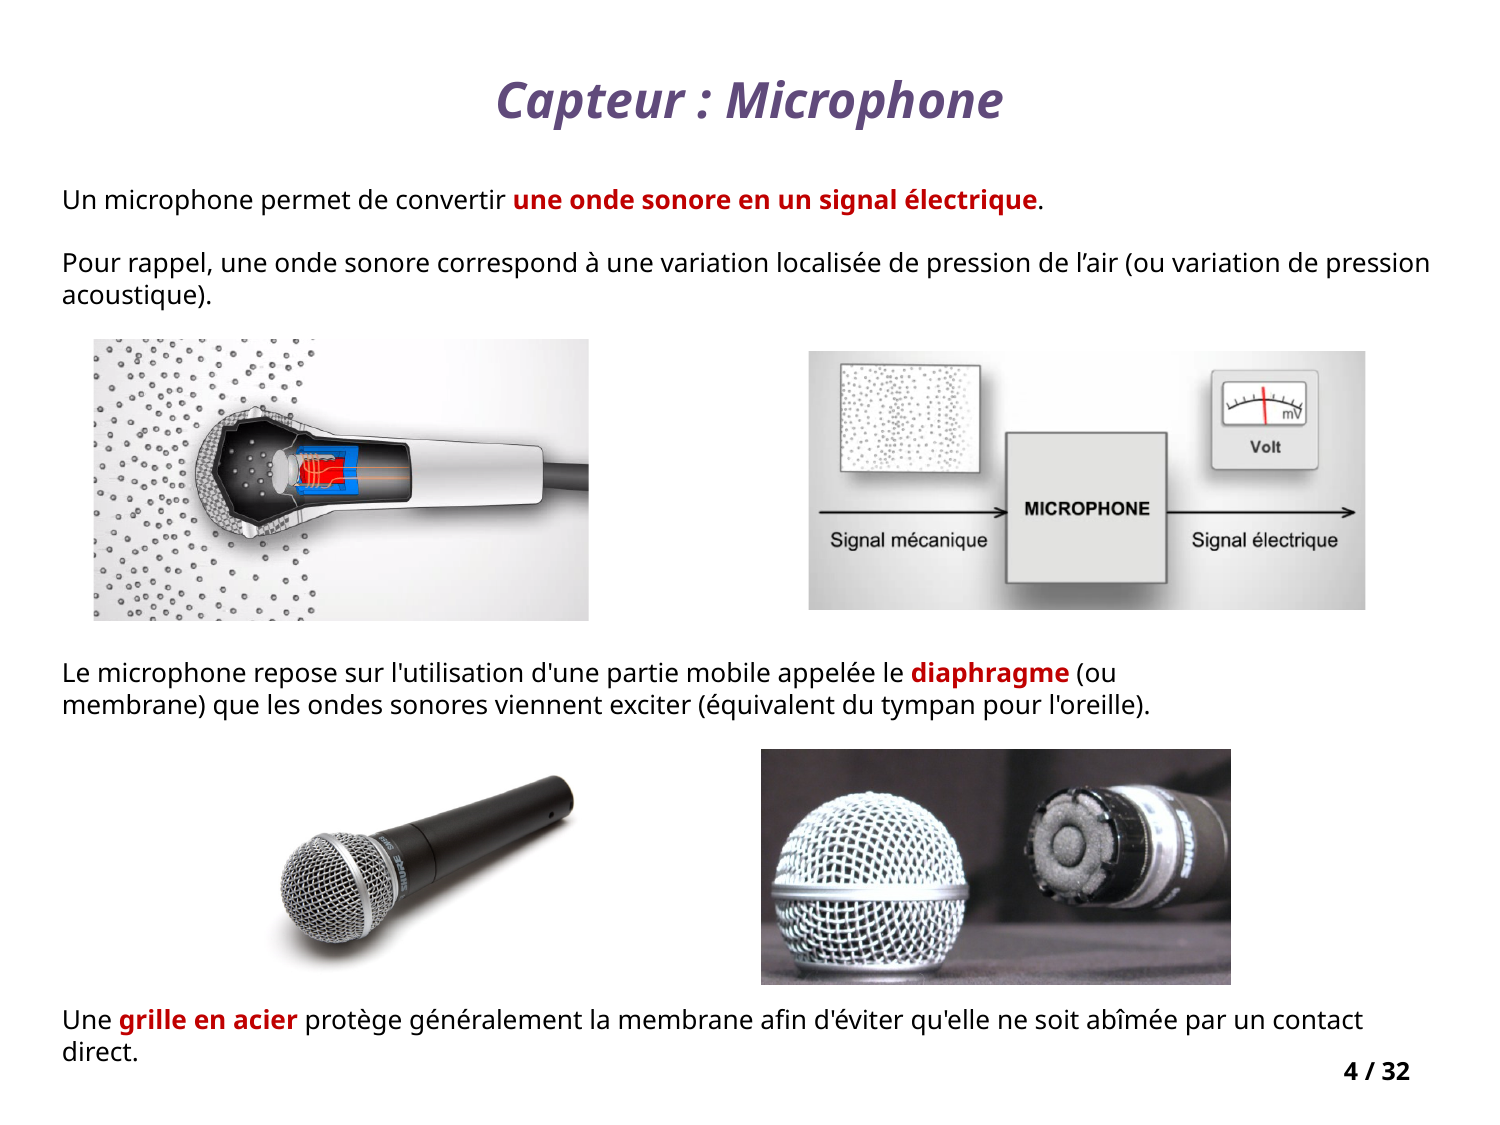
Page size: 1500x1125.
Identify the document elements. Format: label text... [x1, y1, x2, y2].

title Capteur : Microphone [75, 45, 1425, 153]
slide_number <numéro> / 32 [1074, 1042, 1425, 1103]
picture [761, 749, 1231, 985]
picture [93, 339, 589, 621]
picture [246, 749, 601, 987]
list Un microphone permet de convertir une onde sonore en un signal électrique. Pour rappel, une onde sonore correspond à une variation localisée de pression de l’air (ou variation de pression acoustique). Le microphone repose sur l'utilisation d'une partie mobile appelée le diaphragme (ou membrane) que les ondes sonores viennent exciter (équivalent du tympan pour l'oreille). Une grille en acier protège généralement la membrane afin d'éviter qu'elle ne soit abîmée par un contact direct. [46, 175, 1454, 1079]
picture [808, 351, 1366, 610]
